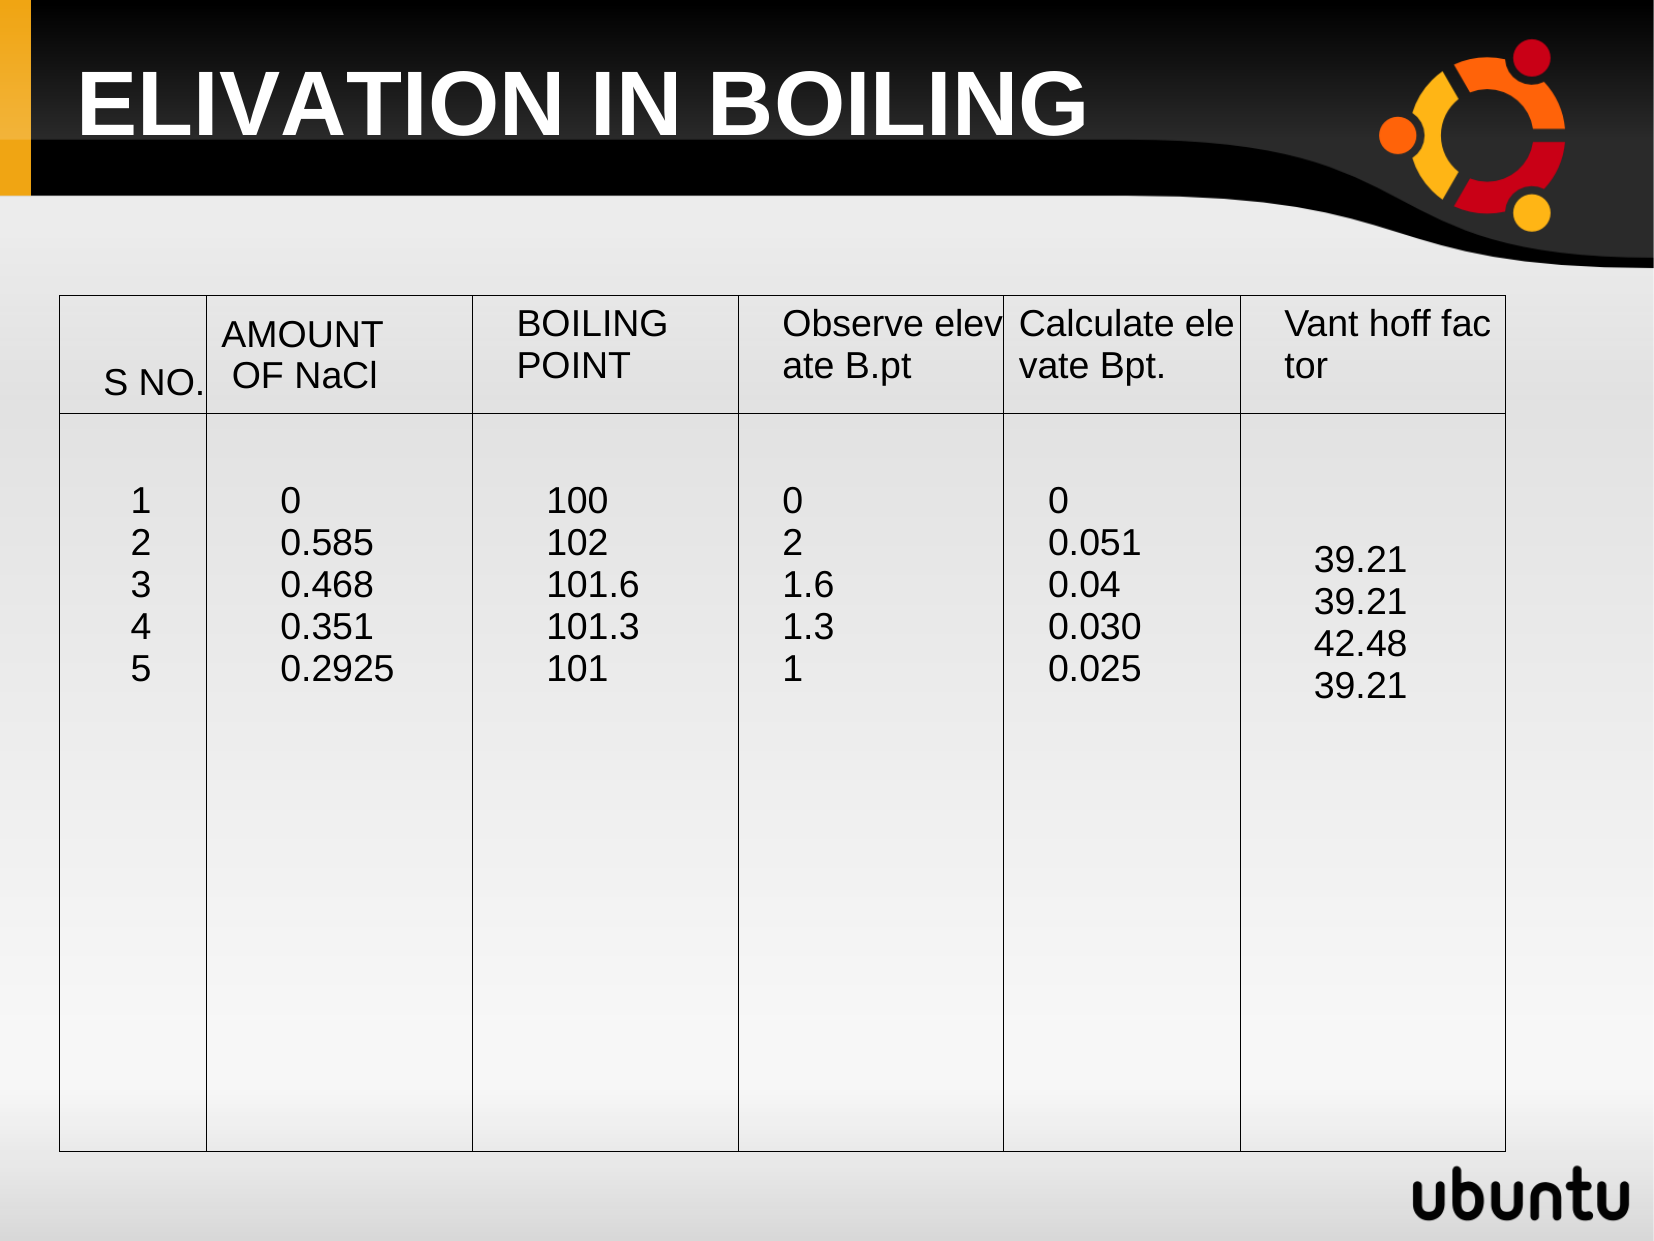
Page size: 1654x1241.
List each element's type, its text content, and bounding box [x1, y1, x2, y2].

text_box 1 2 3 4 5 [115, 472, 167, 767]
text_box 39.21 39.21 42.48 39.21 [1299, 531, 1423, 733]
picture [0, 0, 1654, 1241]
title ELIVATION IN BOILING [76, 0, 1565, 208]
text_box Calculate ele vate Bpt. [1003, 295, 1250, 404]
text_box 100 102 101.6 101.3 101 [531, 472, 649, 720]
text_box 0 2 1.6 1.3 1 [767, 472, 847, 720]
text_box 0 0.051 0.04 0.030 0.025 [1033, 472, 1157, 720]
text_box 0 0.585 0.468 0.351 0.2925 [265, 472, 410, 767]
text_box Vant hoff fac tor [1269, 295, 1509, 404]
text_box AMOUNT OF NaCl [206, 305, 399, 414]
text_box S NO. [88, 354, 221, 416]
text_box BOILING POINT [501, 295, 684, 404]
text_box Observe elev ate B.pt [767, 295, 1003, 404]
